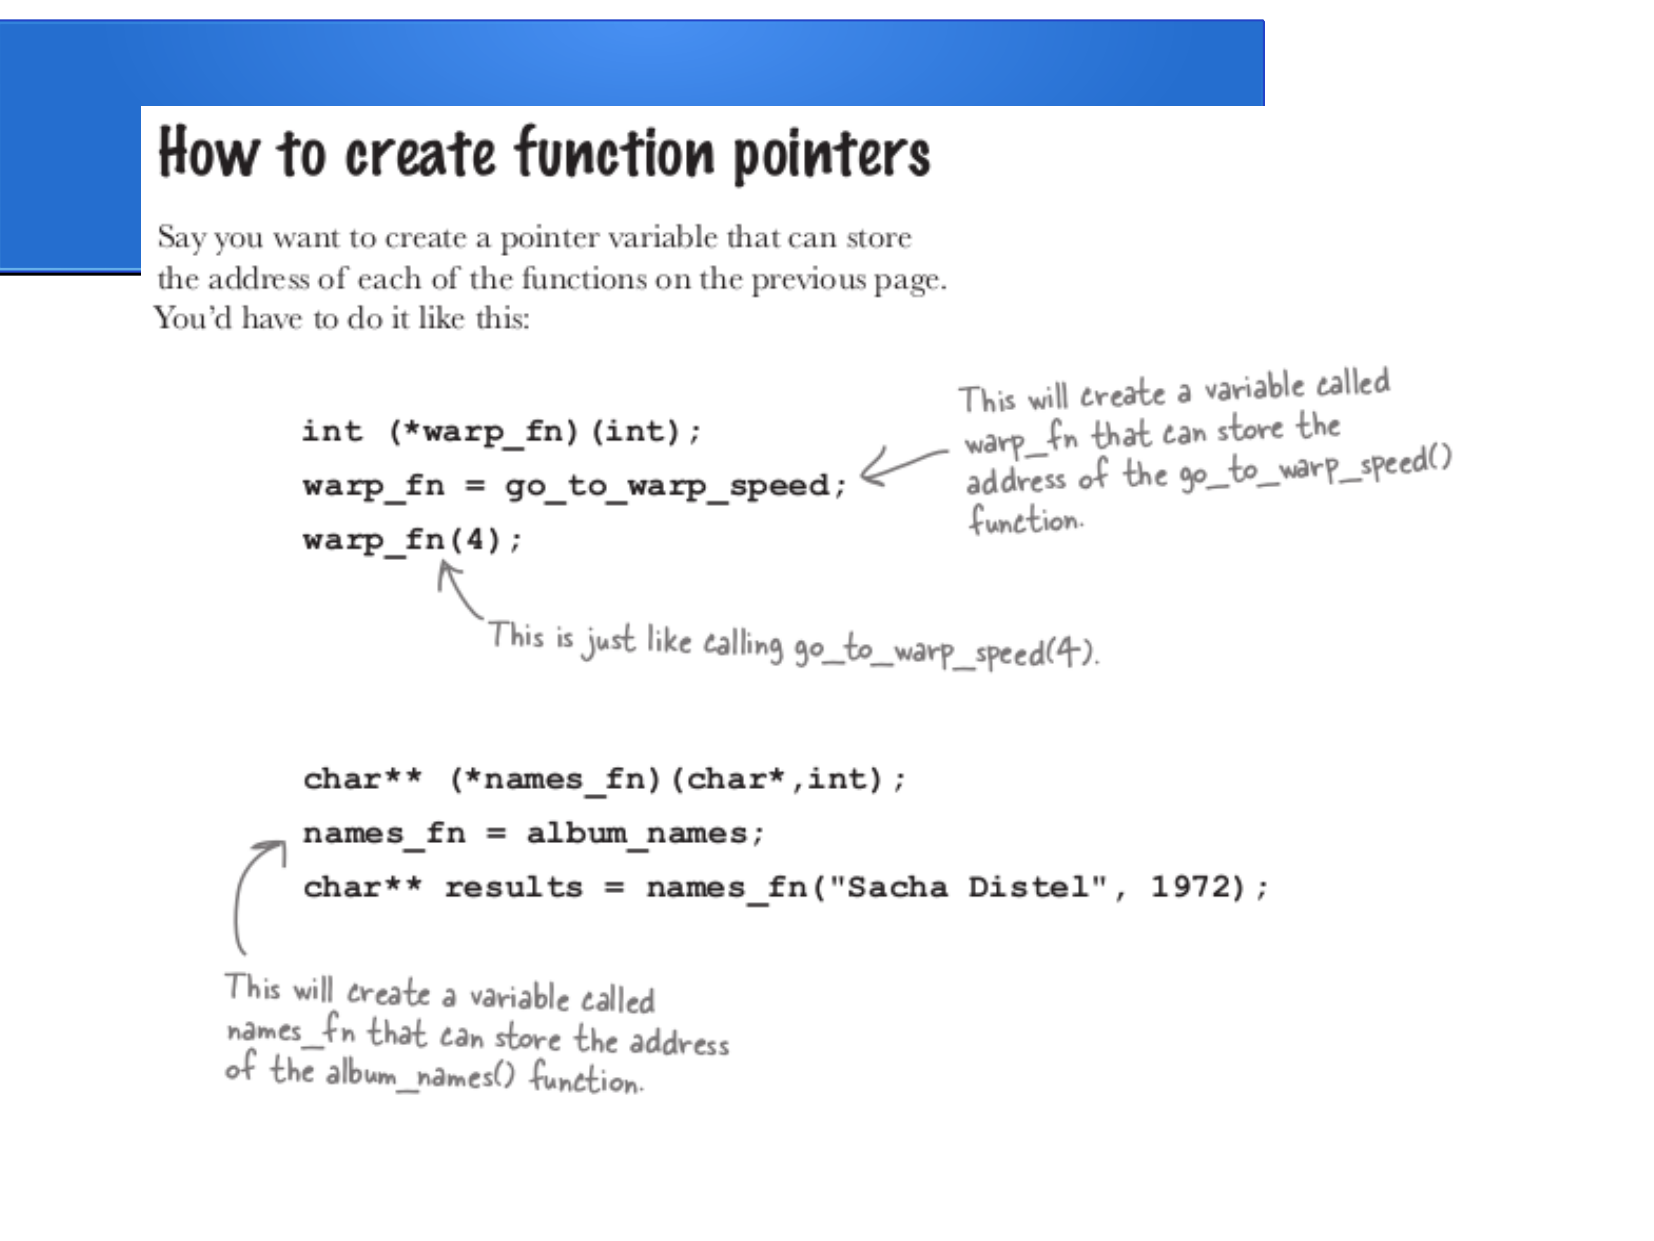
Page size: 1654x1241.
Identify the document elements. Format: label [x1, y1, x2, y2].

picture [141, 106, 1501, 1123]
